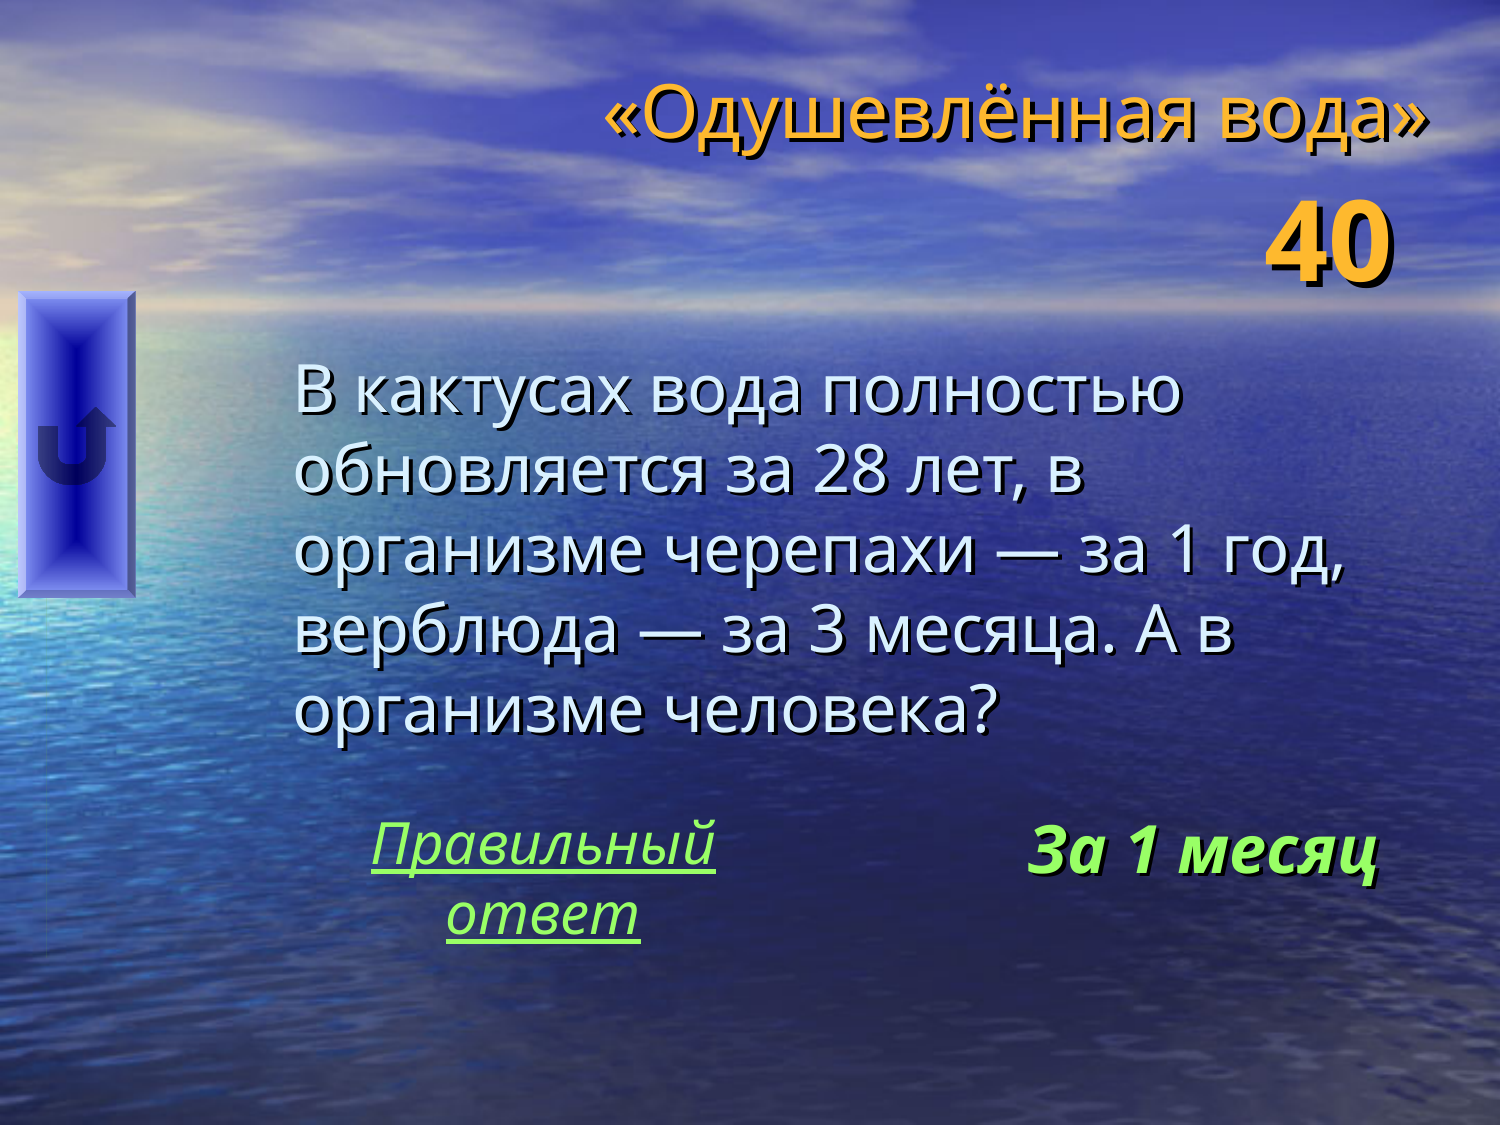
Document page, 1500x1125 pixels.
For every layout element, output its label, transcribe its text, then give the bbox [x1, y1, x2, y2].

text_box Правильный ответ [253, 798, 833, 882]
text_box За 1 месяц [253, 798, 1412, 1094]
text_box 60 [17, 290, 26, 598]
text_box 40 [1234, 160, 1424, 291]
title «Одушевлённая вода» [549, 54, 1483, 161]
picture [0, 0, 1500, 1125]
subtitle В кактусах вода полностью обновляется за 28 лет, в организме черепахи — за 1 год, верблюда — за 3 месяца. А в организме человека? [277, 337, 1447, 764]
text_box [19, 290, 136, 598]
